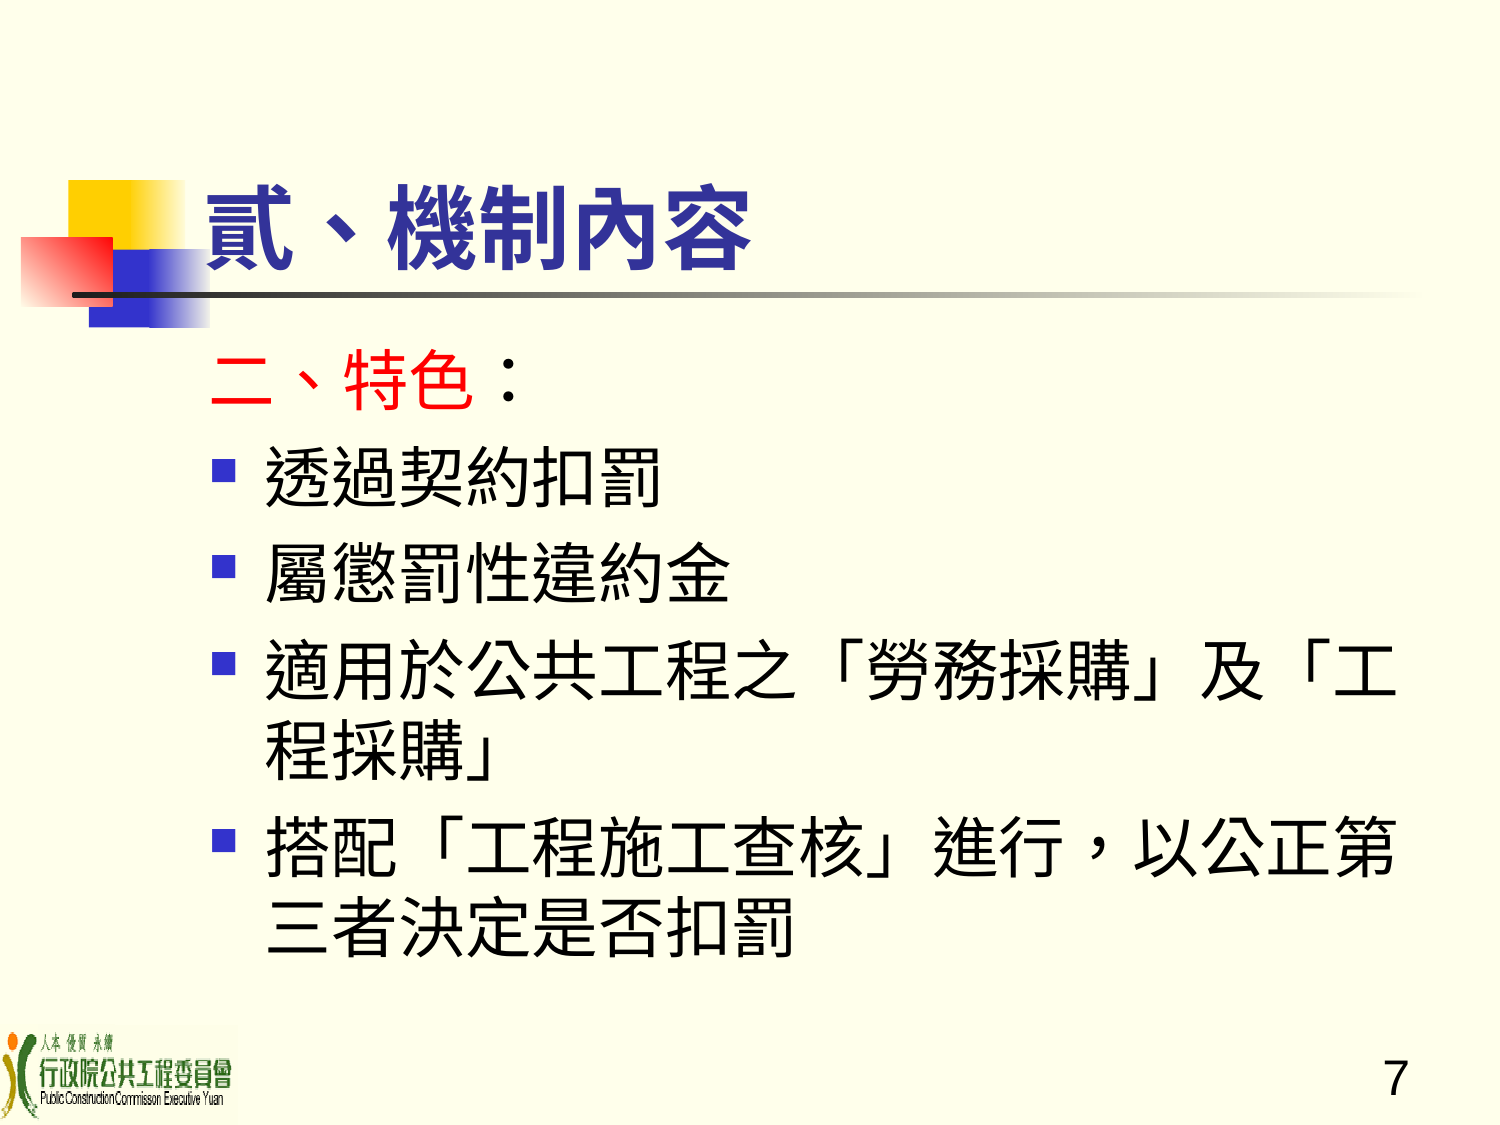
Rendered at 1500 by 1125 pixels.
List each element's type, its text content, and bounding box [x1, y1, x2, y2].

title 貳、機制內容 [188, 101, 1468, 289]
picture [0, 1024, 193, 1125]
list 二、特色： 透過契約扣罰 屬懲罰性違約金 適用於公共工程之「勞務採購」及「工程採購」 搭配「工程施工查核」進行，以公正第三者決定是否扣罰 [193, 330, 1469, 1125]
